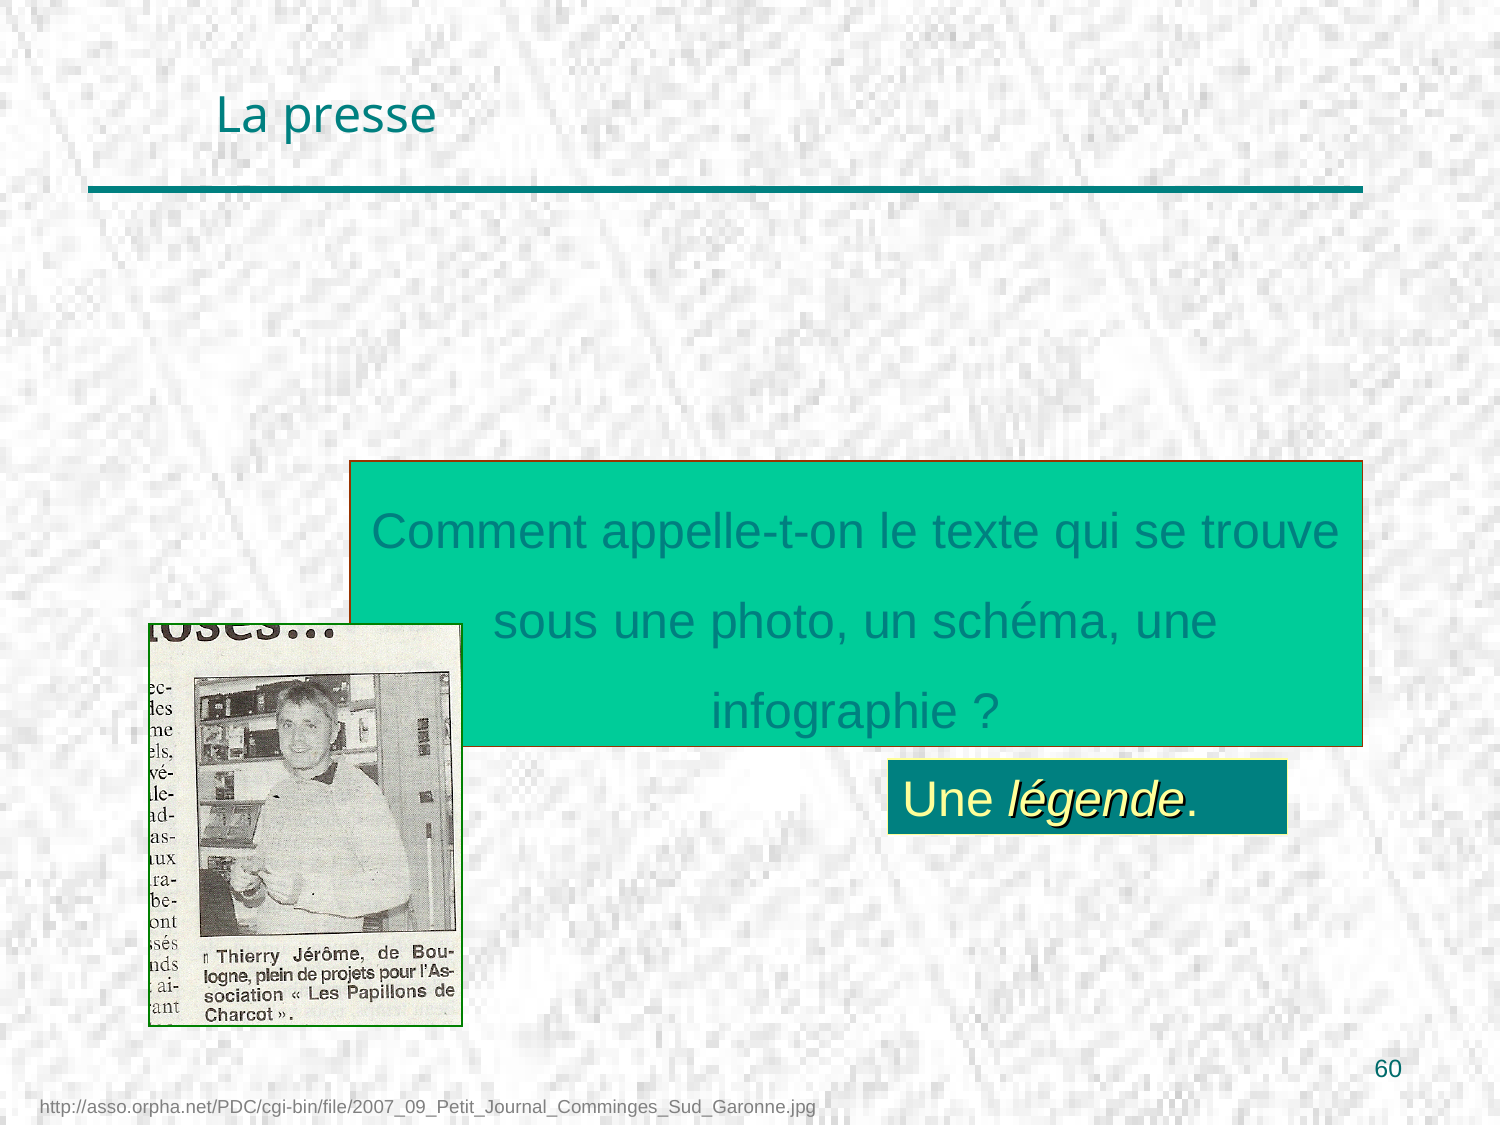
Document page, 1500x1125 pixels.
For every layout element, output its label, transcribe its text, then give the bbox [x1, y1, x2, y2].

text_box Comment appelle-t-on le texte qui se trouve sous une photo, un schéma, une infographie ? [349, 460, 1363, 747]
text_box La presse [200, 74, 454, 151]
text_box http://asso.orpha.net/PDC/cgi-bin/file/2007_09_Petit_Journal_Comminges_Sud_Garonne.jpg [24, 1087, 838, 1125]
text_box Une légende. [887, 759, 1288, 835]
picture [0, 0, 1500, 1125]
